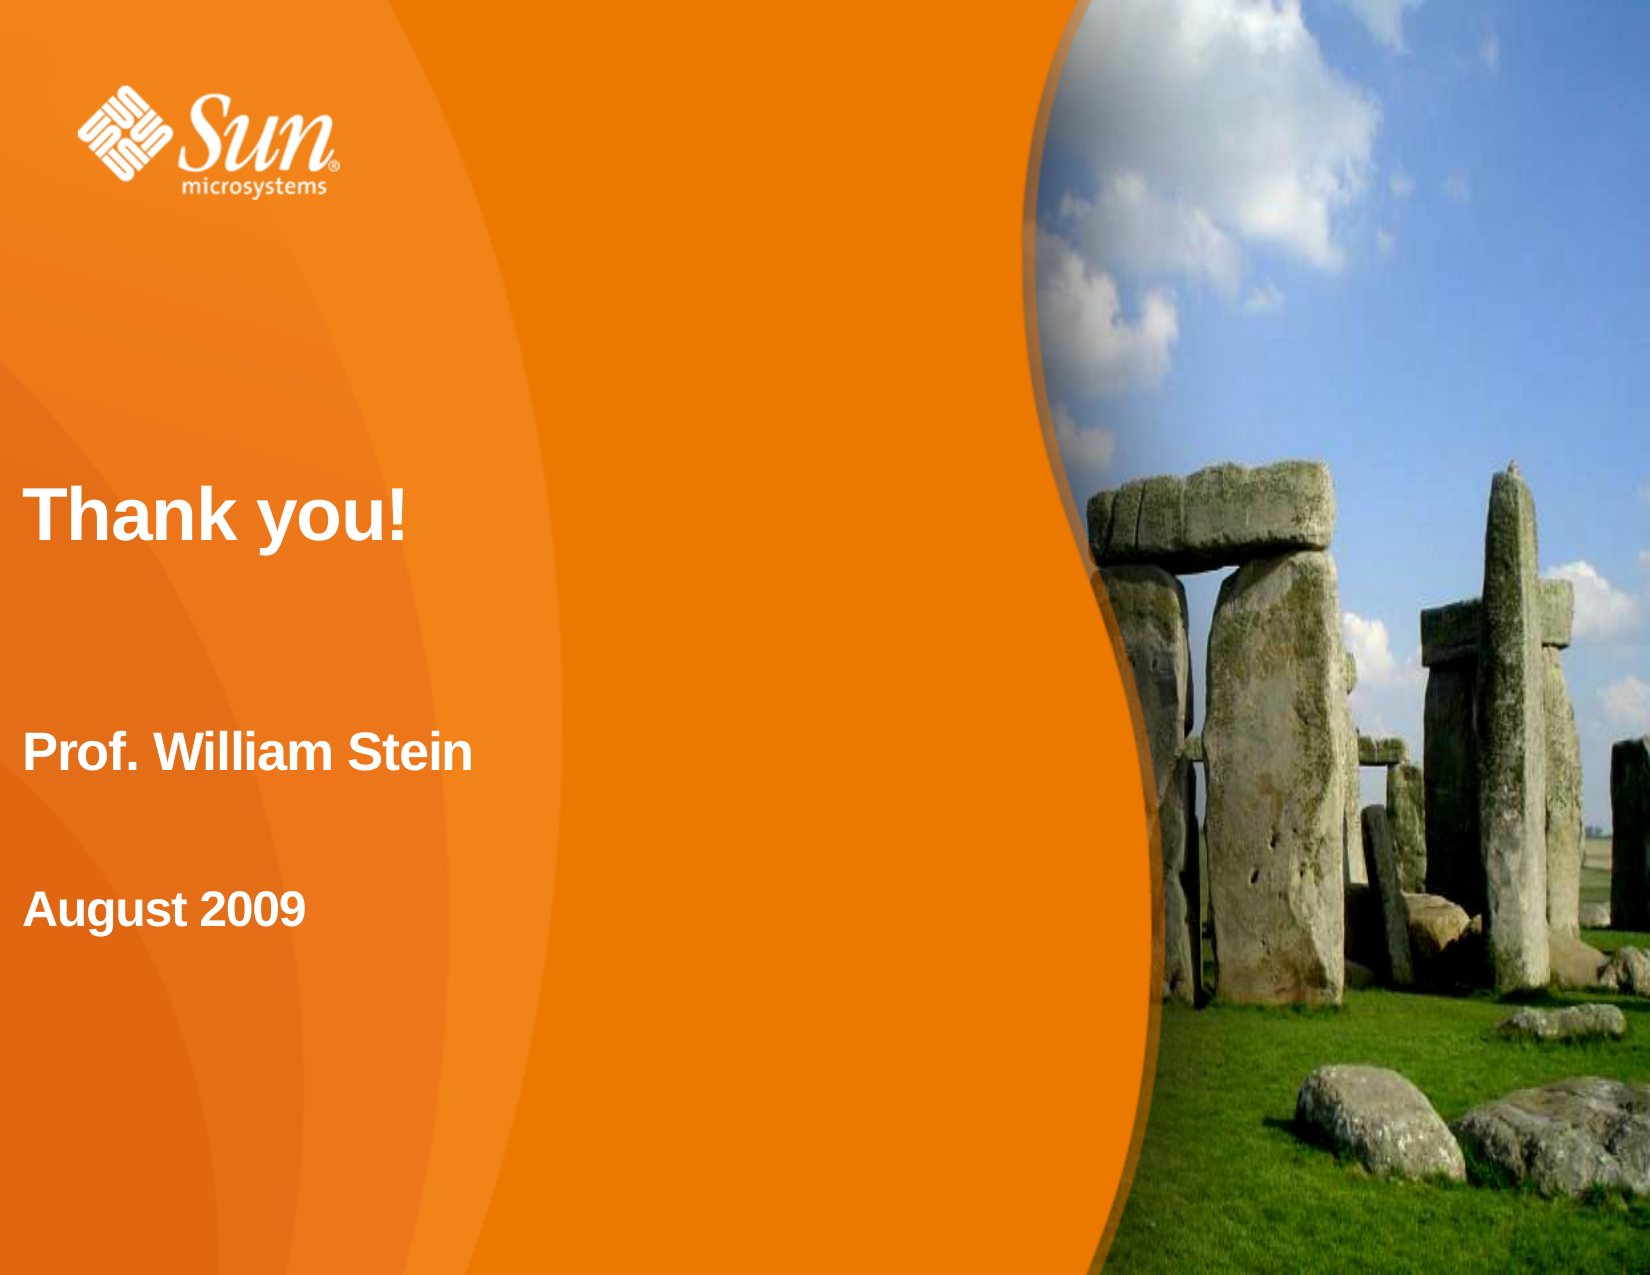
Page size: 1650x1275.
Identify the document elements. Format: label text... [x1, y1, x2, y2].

picture [0, 0, 1650, 1275]
text_box Thank you! Prof. William Stein August 2009 [22, 312, 1062, 987]
